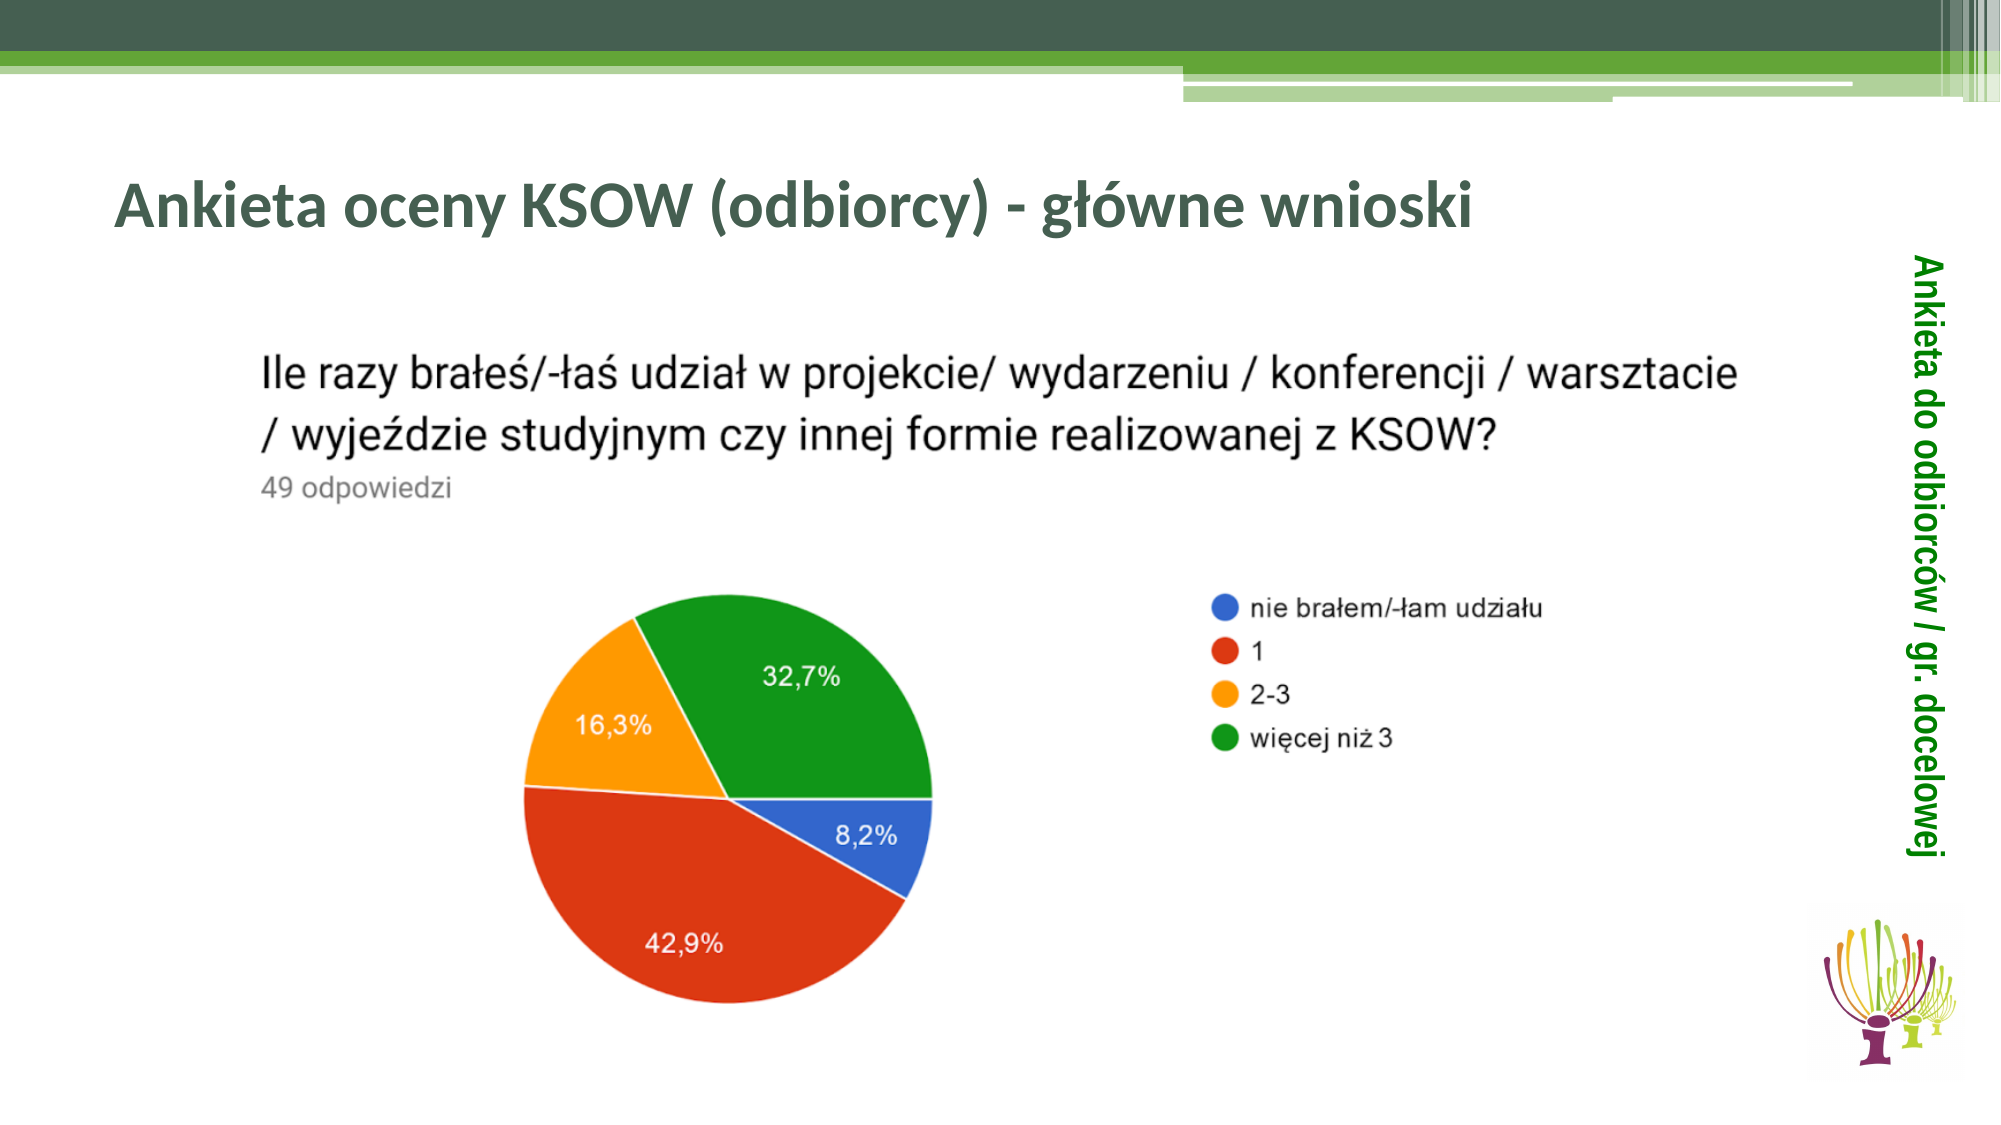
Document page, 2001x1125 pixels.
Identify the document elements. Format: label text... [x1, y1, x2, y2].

picture [206, 288, 1793, 1082]
title Ankieta oceny KSOW (odbiorcy) - główne wnioski [99, 113, 1898, 289]
text_box Ankieta do odbiorców / gr. docelowej [1898, 113, 1965, 1001]
picture [1807, 903, 1965, 1082]
